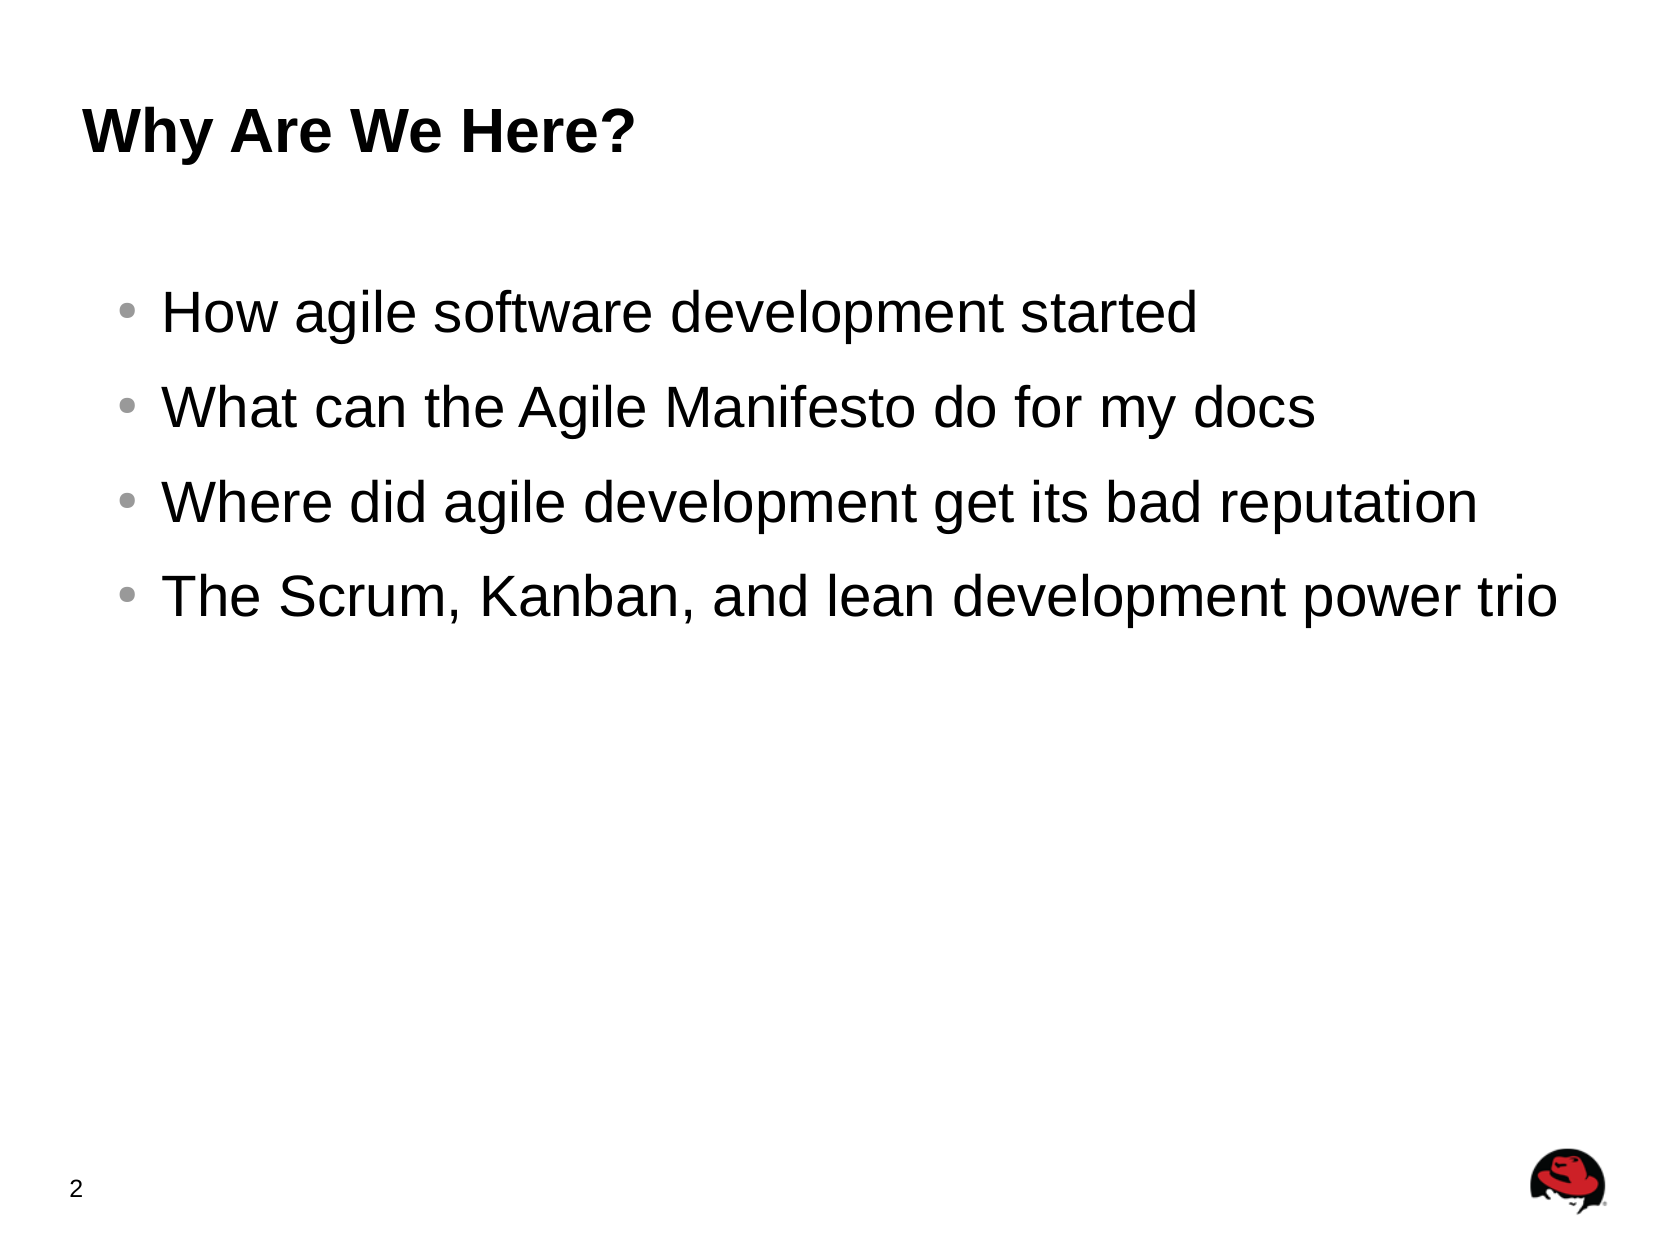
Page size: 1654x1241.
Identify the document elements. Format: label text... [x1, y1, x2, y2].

picture [1529, 1146, 1613, 1224]
title Why Are We Here? [82, 37, 1571, 226]
list How agile software development started What can the Agile Manifesto do for my docs Where did agile development get its bad reputation The Scrum, Kanban, and lean development power trio [86, 280, 1576, 1074]
